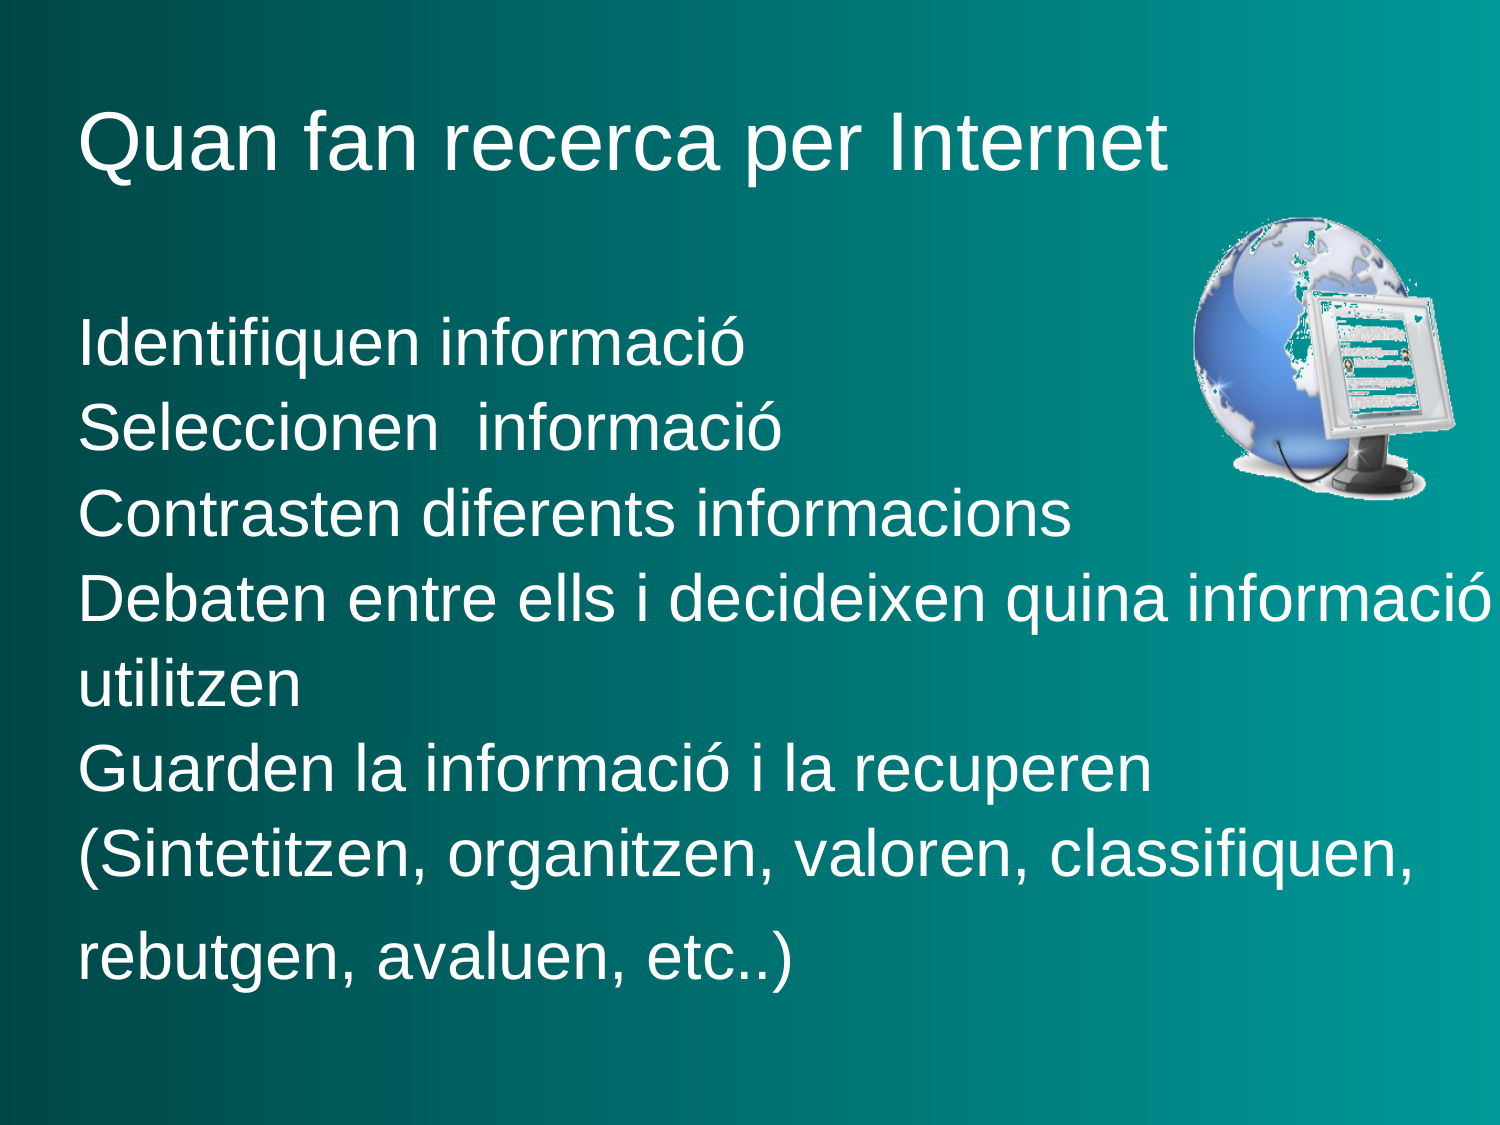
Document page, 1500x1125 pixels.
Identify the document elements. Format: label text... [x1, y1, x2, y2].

text_box Quan fan recerca per Internet Identifiquen informació Seleccionen informació Contrasten diferents informacions Debaten entre ells i decideixen quina informació utilitzen Guarden la informació i la recuperen (Sintetitzen, organitzen, valoren, classifiquen, rebutgen, avaluen, etc..) [62, 74, 1500, 1005]
